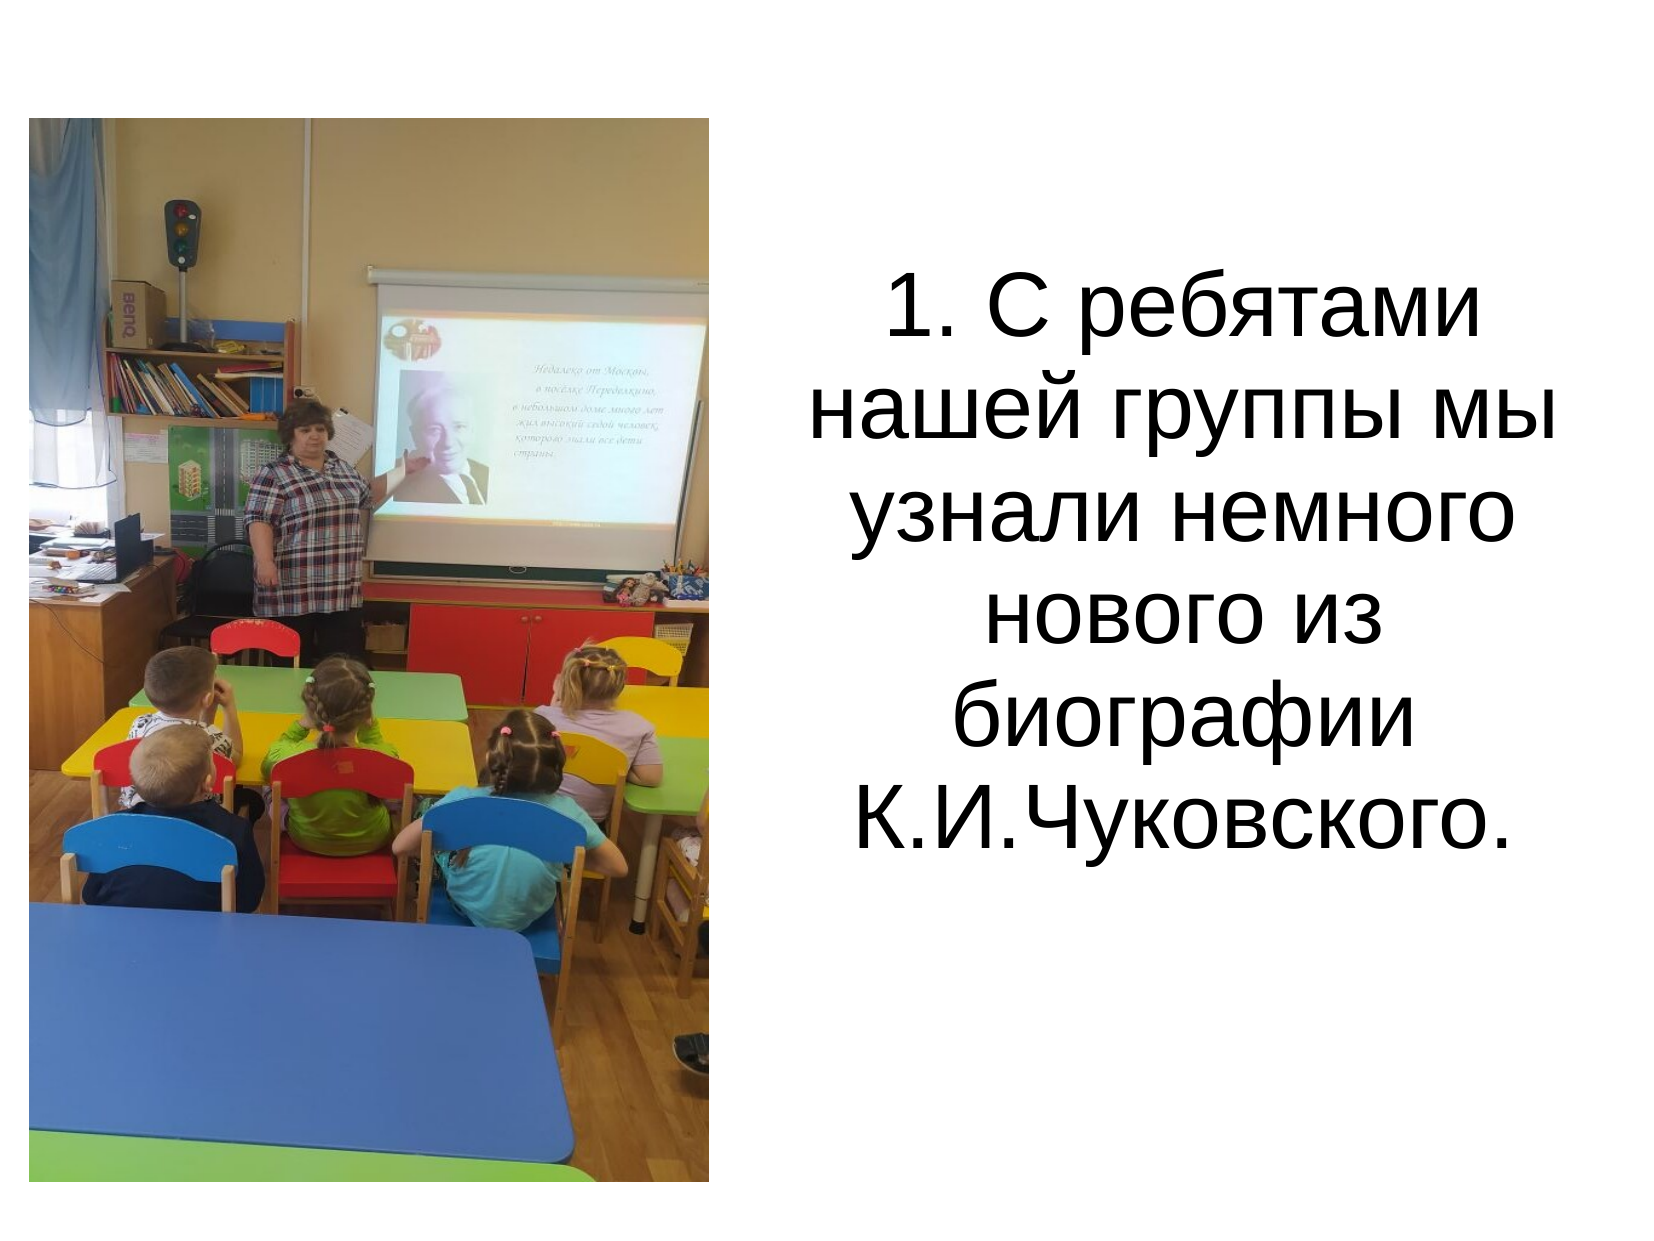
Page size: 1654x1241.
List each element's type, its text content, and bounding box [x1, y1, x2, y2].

picture [29, 118, 709, 1182]
title 1. С ребятами нашей группы мы узнали немного нового из биографии К.И.Чуковского. [797, 0, 1571, 1123]
